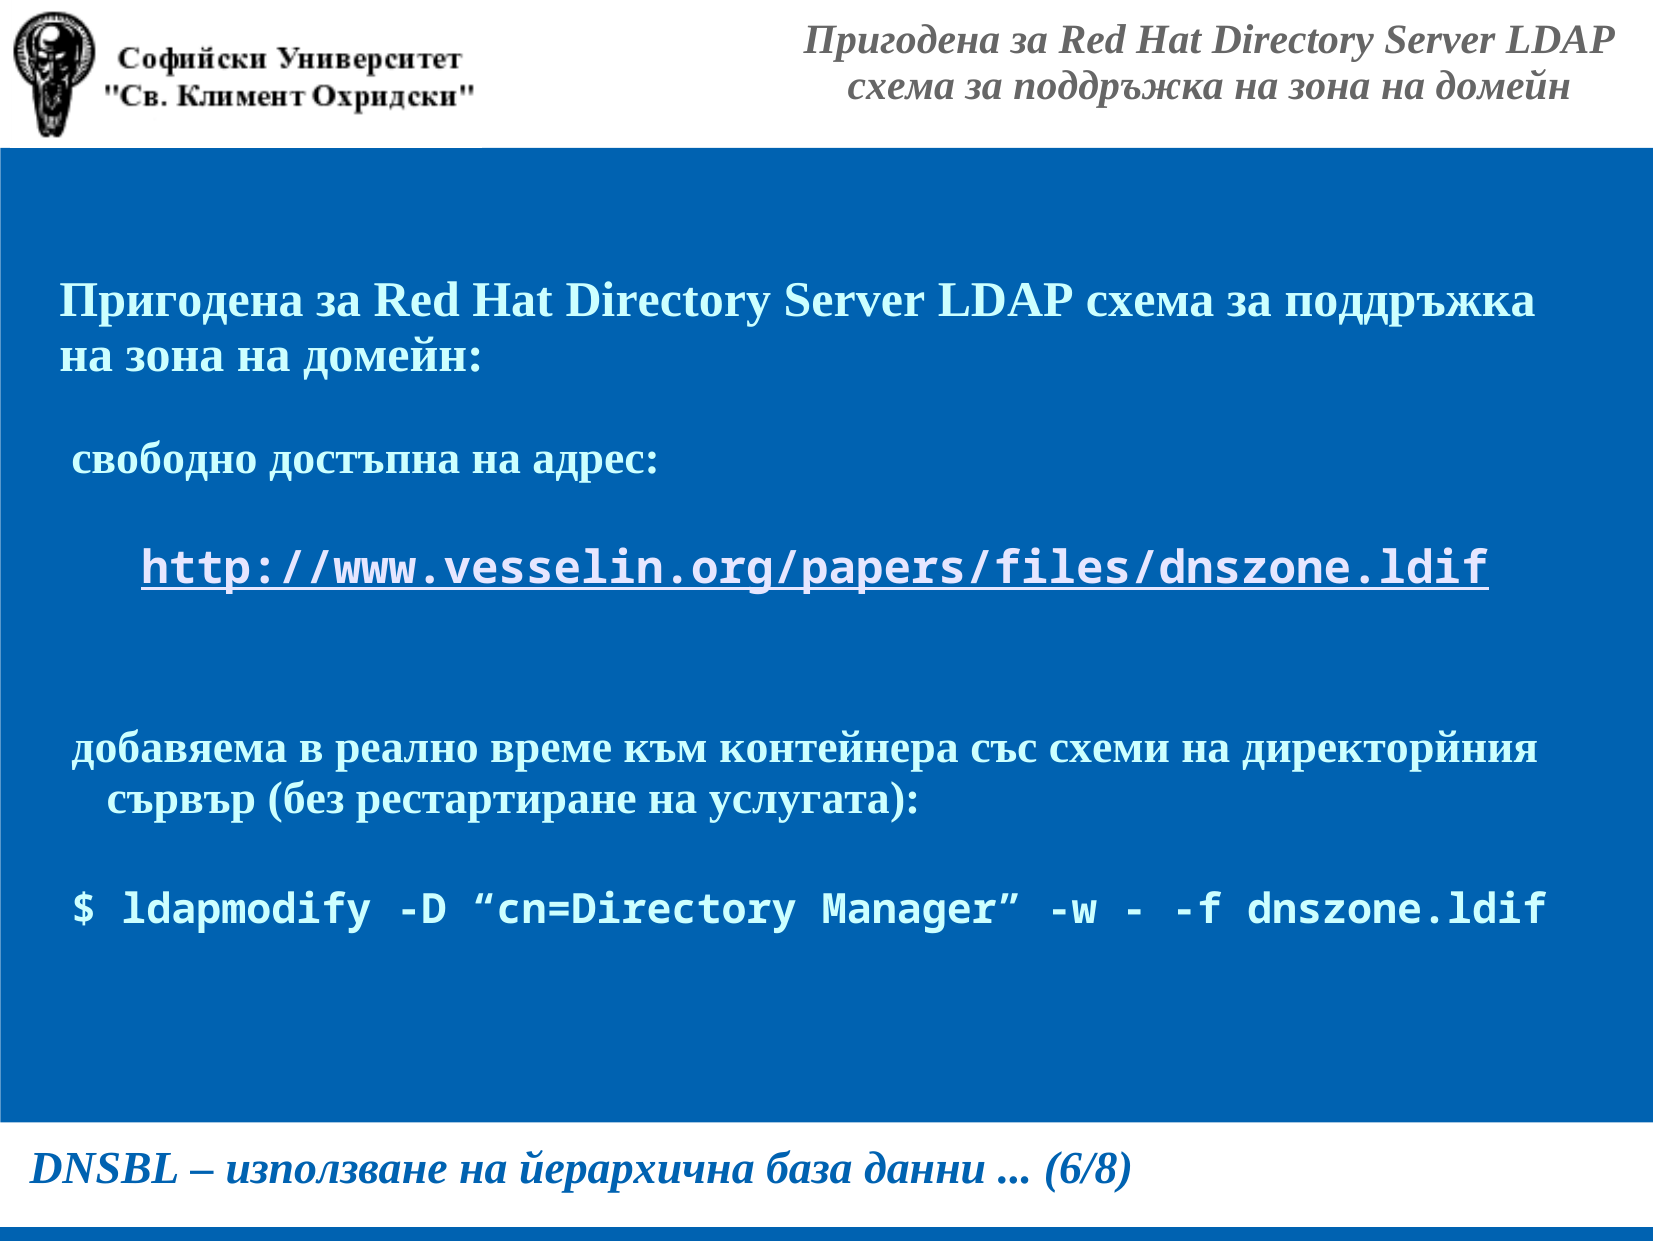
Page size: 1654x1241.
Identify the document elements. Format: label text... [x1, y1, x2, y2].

text_box DNSBL – използване на йерархична база данни ... (6/8) [29, 1143, 1151, 1211]
title Пригодена за Red Hat Directory Server LDAP схема за поддръжка на зона на домейн [768, 0, 1652, 124]
picture [10, 0, 482, 148]
text_box Пригодена за Red Hat Directory Server LDAP схема за поддръжка на зона на домейн: свободно достъпна на адрес: http://www.vesselin.org/papers/files/dnszone.ldif добавяема в реално време към контейнера със схеми на директорйния сървър (без рестартиране на услугата): $ ldapmodify -D “cn=Directory Manager” -w - -f dnszone.ldif [0, 147, 1653, 1123]
